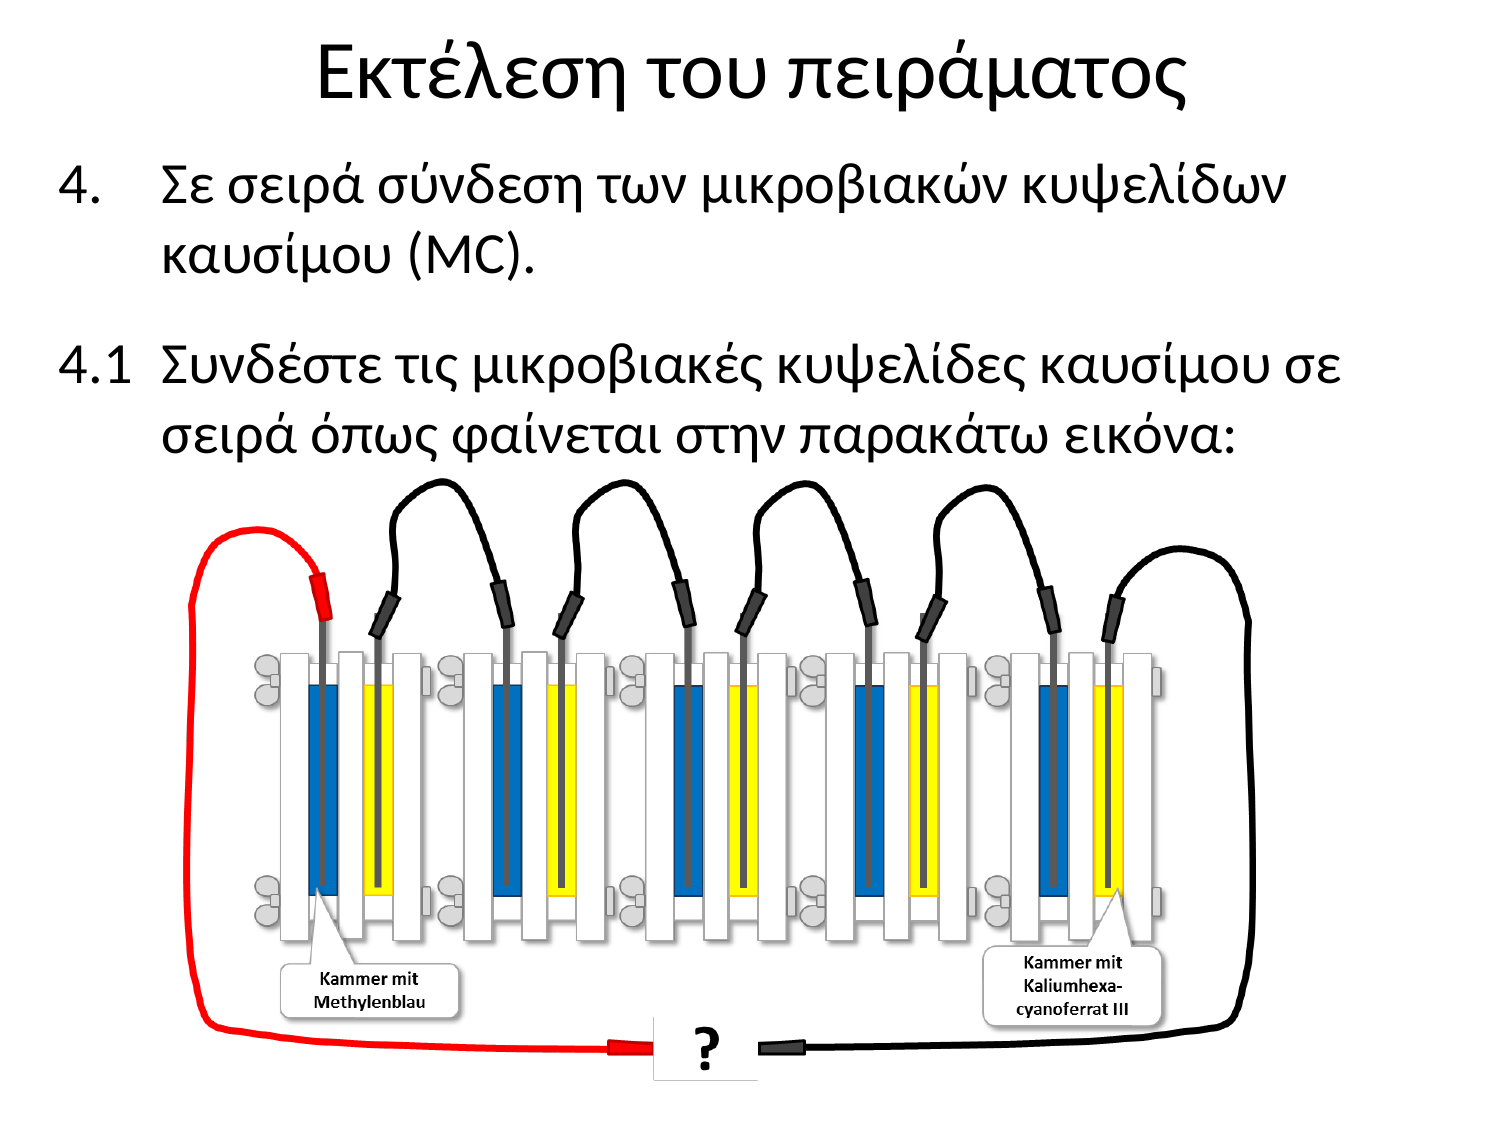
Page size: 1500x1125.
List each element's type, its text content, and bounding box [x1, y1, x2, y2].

picture [183, 478, 1256, 1125]
text_box Σε σειρά σύνδεση των μικροβιακών κυψελίδων καυσίμου (MC). 4.1 Συνδέστε τις μικροβιακές κυψελίδες καυσίμου σε σειρά όπως φαίνεται στην παρακάτω εικόνα: [44, 137, 1492, 473]
title Εκτέλεση του πειράματος [76, 7, 1427, 123]
